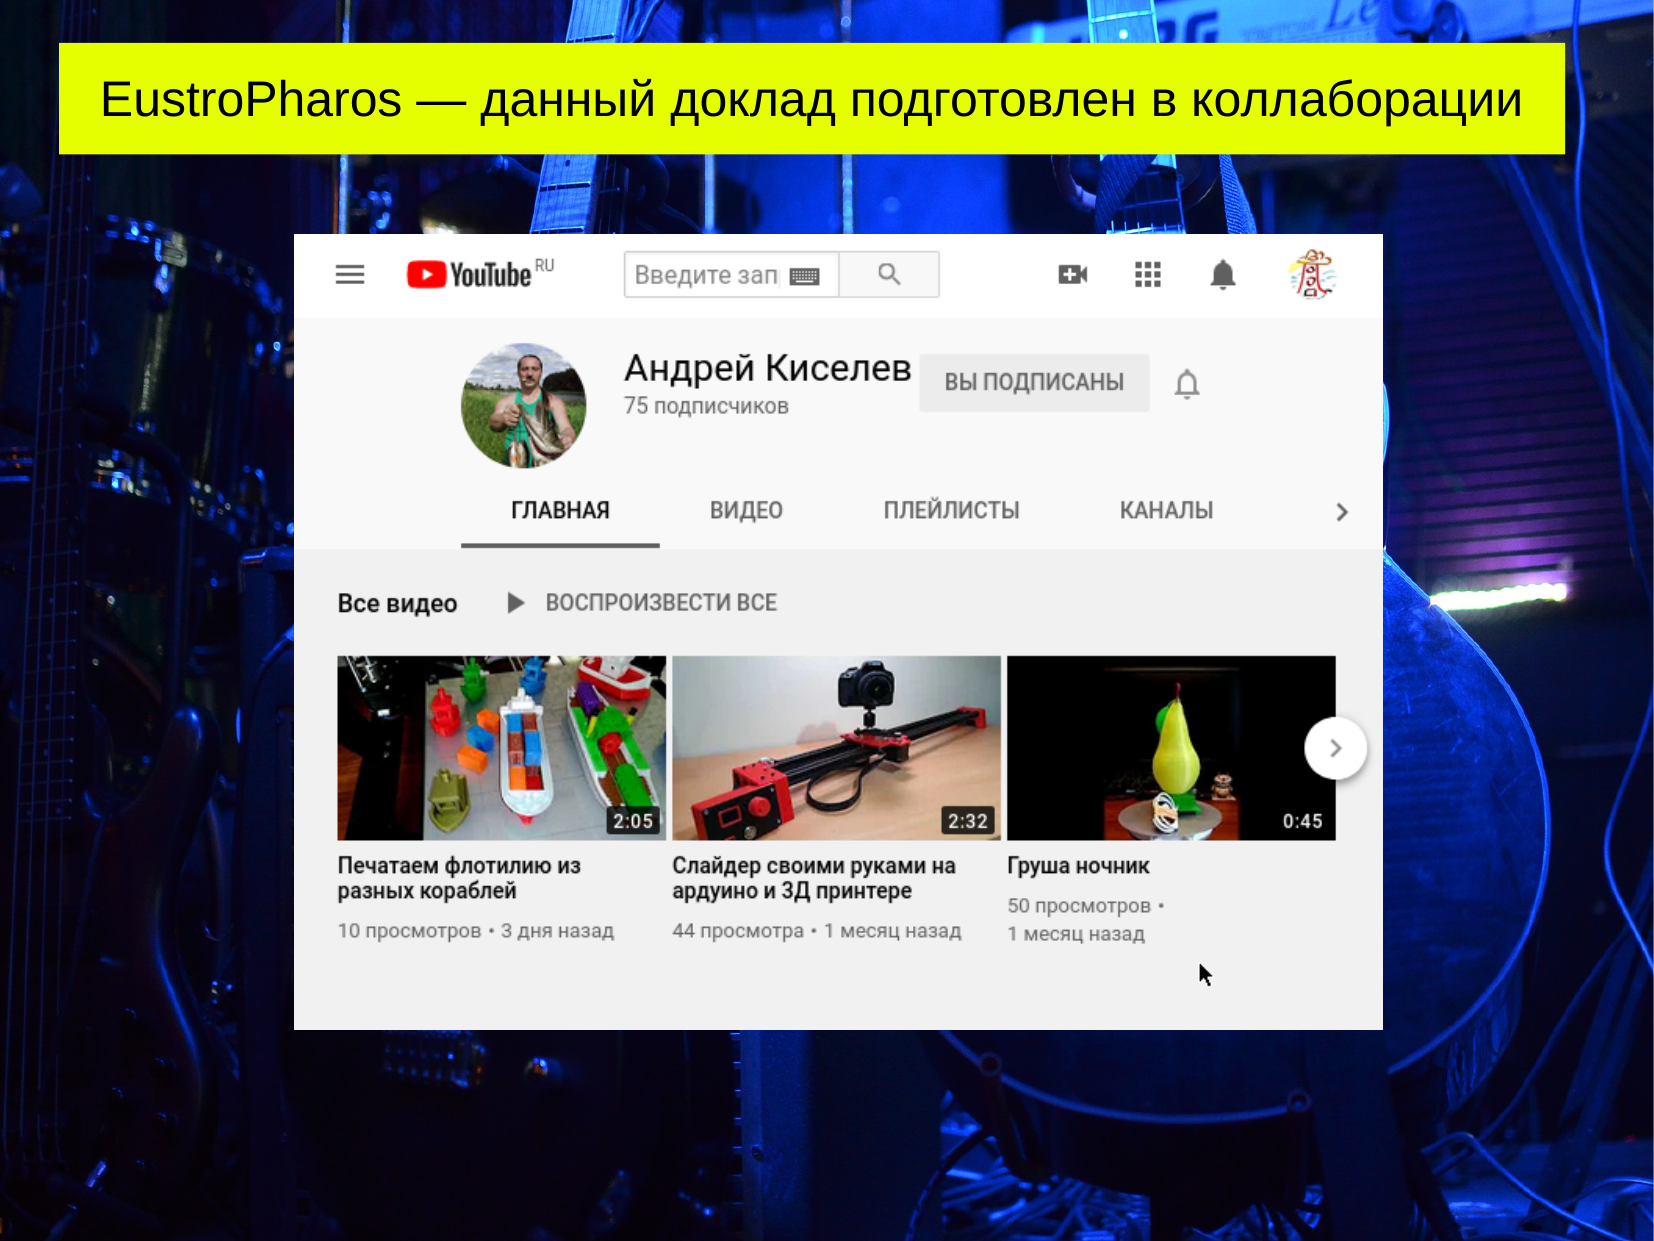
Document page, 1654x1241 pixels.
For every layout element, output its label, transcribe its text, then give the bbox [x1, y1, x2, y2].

title EustroPharos — данный доклад подготовлен в коллаборации [59, 42, 1566, 155]
picture [0, 0, 1654, 1241]
